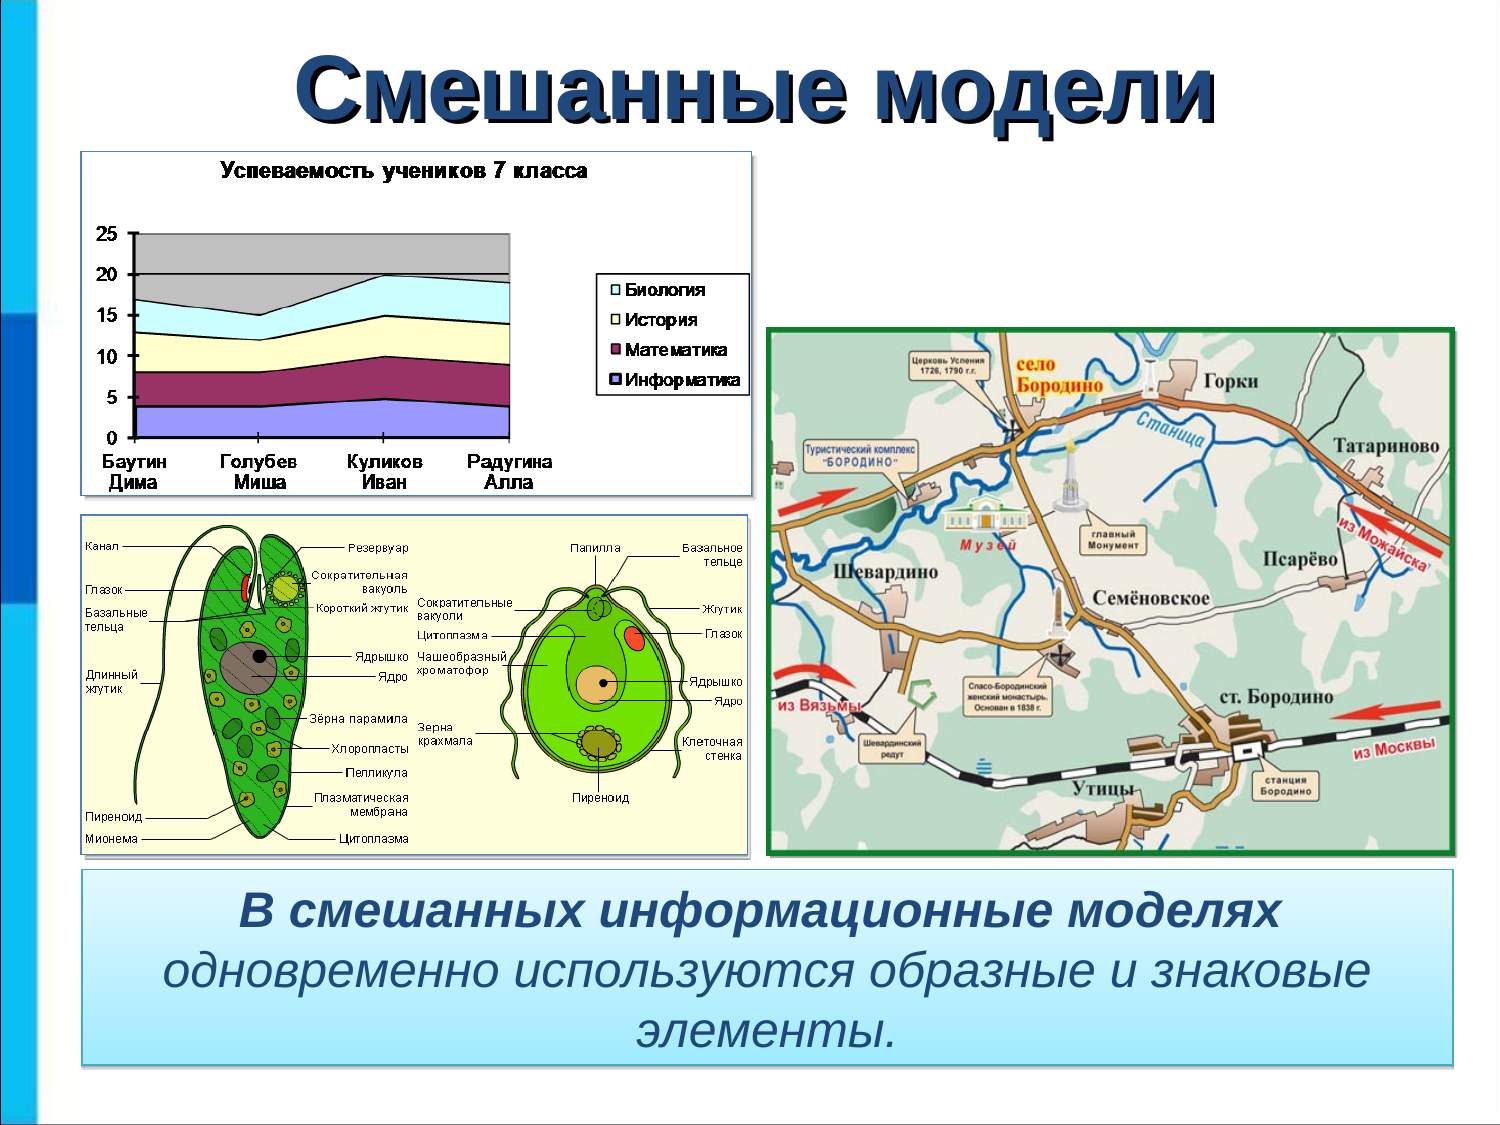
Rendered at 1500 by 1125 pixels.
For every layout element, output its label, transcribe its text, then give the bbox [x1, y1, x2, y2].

title Смешанные модели [128, 30, 1383, 135]
text_box В смешанных информационные моделях одновременно используются образные и знаковые элементы. [81, 869, 1454, 1065]
picture [0, 0, 1500, 1125]
